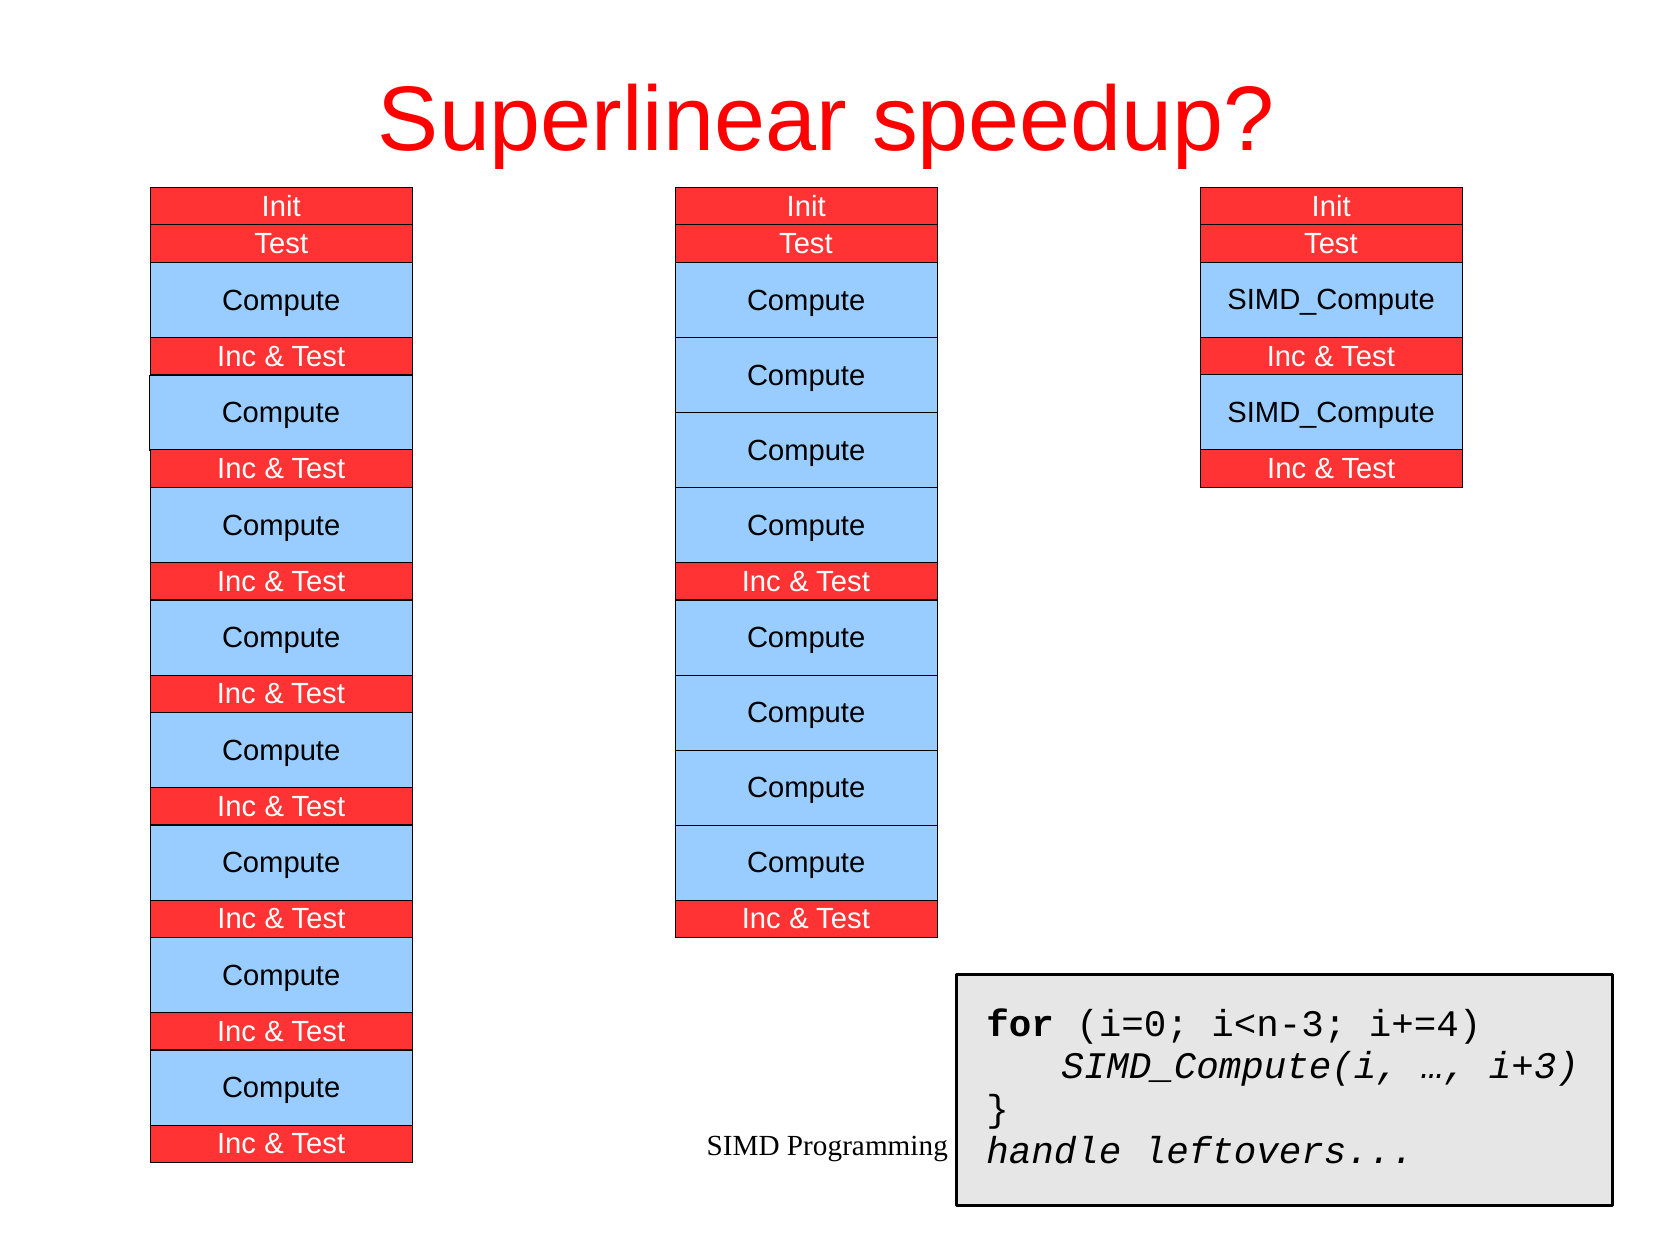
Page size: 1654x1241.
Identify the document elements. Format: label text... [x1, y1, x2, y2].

text_box Inc & Test [675, 901, 938, 938]
text_box Inc & Test [1200, 449, 1463, 488]
text_box Inc & Test [150, 337, 413, 375]
text_box Init [675, 187, 938, 224]
text_box Test [150, 224, 413, 263]
text_box Compute [149, 375, 413, 451]
text_box Compute [150, 600, 413, 676]
text_box Test [1200, 224, 1463, 263]
text_box SIMD_Compute [1200, 263, 1463, 337]
text_box Compute [675, 337, 938, 412]
text_box Inc & Test [675, 563, 938, 600]
text_box Init [1200, 187, 1463, 224]
text_box Inc & Test [150, 1013, 413, 1050]
text_box Compute [675, 487, 938, 563]
text_box Inc & Test [150, 449, 413, 487]
text_box Compute [150, 263, 413, 337]
text_box Compute [150, 937, 413, 1013]
text_box Compute [150, 487, 413, 563]
text_box Compute [675, 263, 938, 337]
text_box Compute [150, 1050, 413, 1126]
text_box Inc & Test [150, 563, 413, 600]
text_box Inc & Test [150, 1126, 413, 1163]
text_box SIMD_Compute [1200, 374, 1463, 449]
text_box for (i=0; i<n-3; i+=4) SIMD_Compute(i, …, i+3) } handle leftovers... [956, 974, 1613, 1206]
text_box Compute [675, 600, 938, 675]
text_box Inc & Test [150, 901, 413, 937]
text_box Compute [675, 412, 938, 487]
text_box Compute [675, 675, 938, 750]
text_box Compute [150, 712, 413, 788]
text_box Inc & Test [1200, 337, 1463, 374]
text_box Init [150, 187, 413, 224]
text_box Inc & Test [150, 788, 413, 825]
text_box Compute [675, 750, 938, 825]
title Superlinear speedup? [82, 49, 1571, 188]
text_box Inc & Test [150, 676, 413, 712]
text_box Compute [675, 825, 938, 901]
text_box Test [675, 224, 938, 263]
text_box Compute [150, 825, 413, 901]
